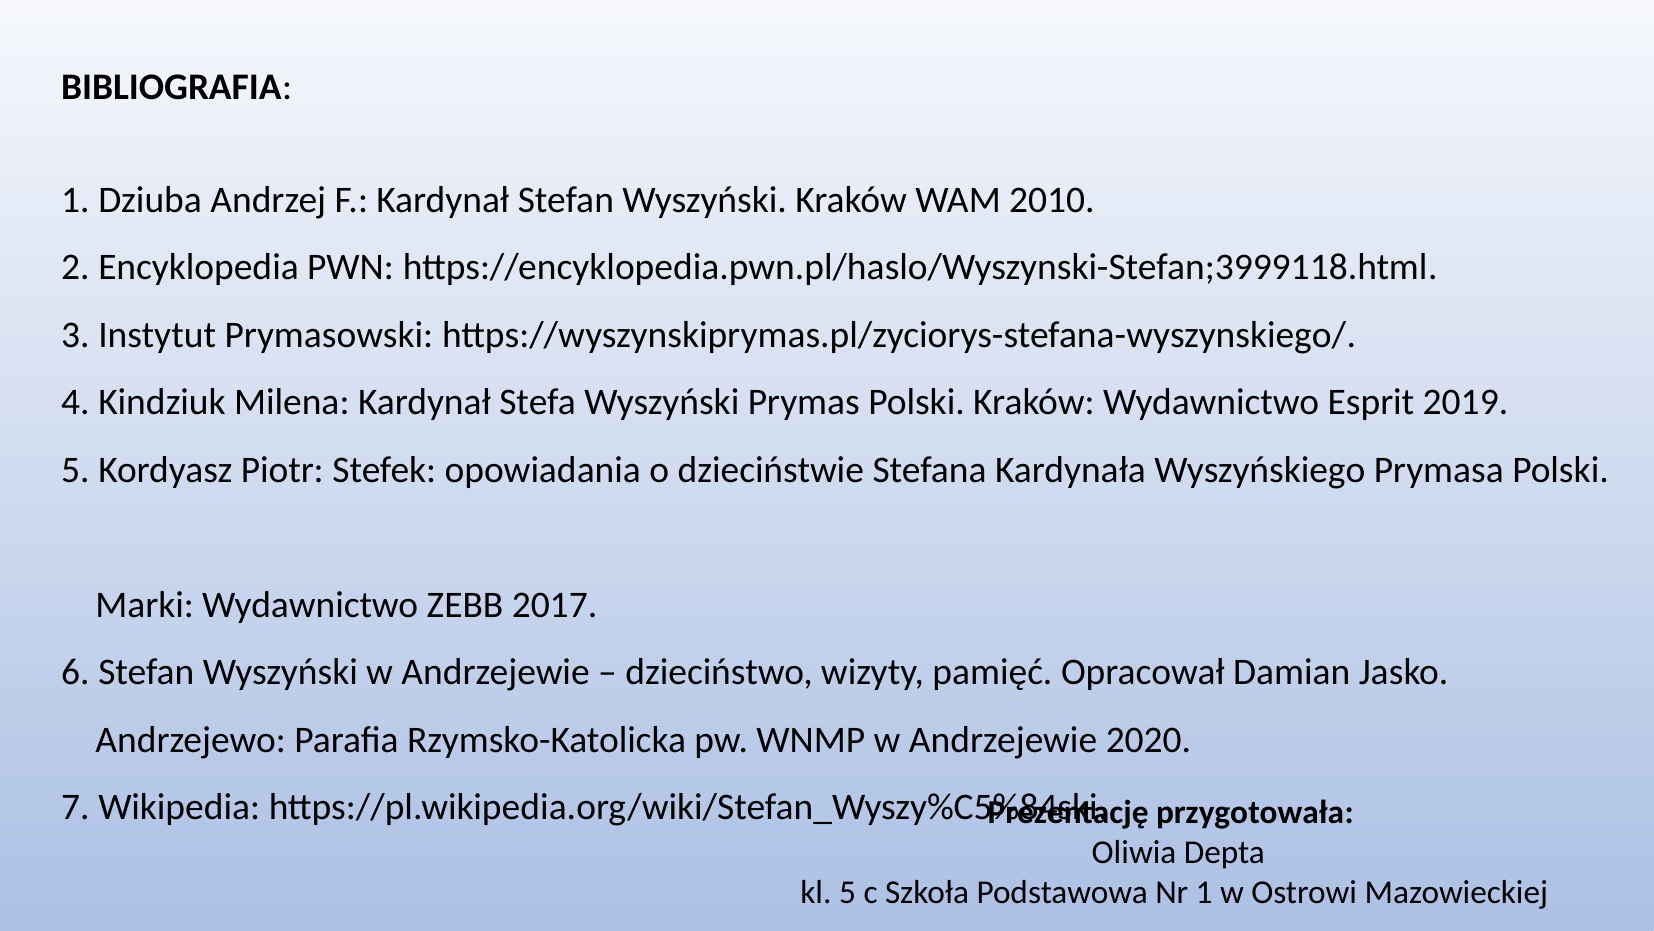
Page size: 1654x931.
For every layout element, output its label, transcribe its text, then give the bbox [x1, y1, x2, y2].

text_box BIBLIOGRAFIA: 1. Dziuba Andrzej F.: Kardynał Stefan Wyszyński. Kraków WAM 2010. 2. Encyklopedia PWN: https://encyklopedia.pwn.pl/haslo/Wyszynski-Stefan;3999118.html. 3. Instytut Prymasowski: https://wyszynskiprymas.pl/zyciorys-stefana-wyszynskiego/. 4. Kindziuk Milena: Kardynał Stefa Wyszyński Prymas Polski. Kraków: Wydawnictwo Esprit 2019. 5. Kordyasz Piotr: Stefek: opowiadania o dzieciństwie Stefana Kardynała Wyszyńskiego Prymasa Polski. Marki: Wydawnictwo ZEBB 2017. 6. Stefan Wyszyński w Andrzejewie – dzieciństwo, wizyty, pamięć. Opracował Damian Jasko. Andrzejewo: Parafia Rzymsko-Katolicka pw. WNMP w Andrzejewie 2020. 7. Wikipedia: https://pl.wikipedia.org/wiki/Stefan_Wyszy%C5%84ski. [46, 54, 1628, 768]
text_box Prezentację przygotowała: Oliwia Depta kl. 5 c Szkoła Podstawowa Nr 1 w Ostrowi Mazowieckiej [721, 782, 1628, 920]
